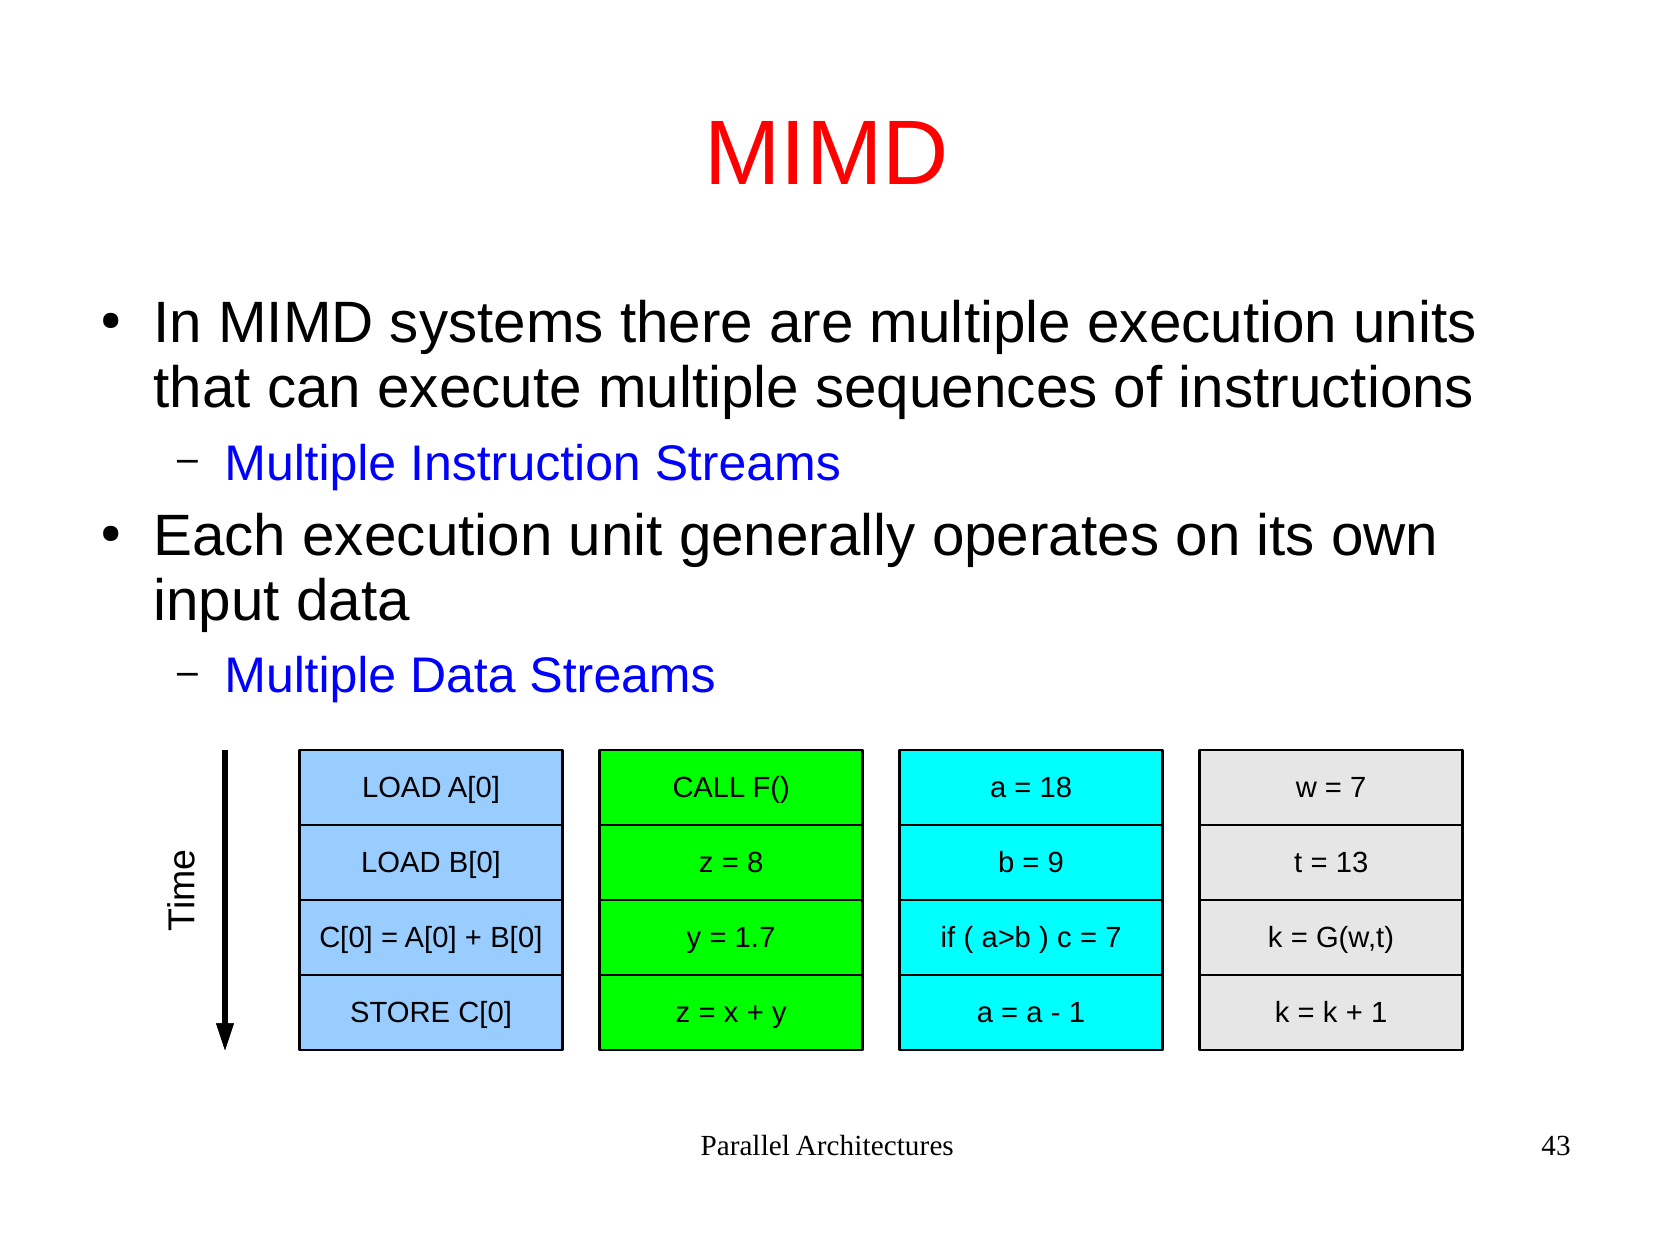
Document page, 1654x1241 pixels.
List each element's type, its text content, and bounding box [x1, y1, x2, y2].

text_box w = 7 [1199, 750, 1463, 825]
text_box STORE C[0] [299, 975, 563, 1051]
text_box Time [150, 831, 213, 950]
text_box z = 8 [599, 825, 863, 900]
title MIMD [82, 49, 1571, 257]
text_box CALL F() [599, 750, 863, 825]
text_box a = a - 1 [899, 975, 1163, 1051]
text_box k = G(w,t) [1199, 900, 1463, 975]
text_box k = k + 1 [1199, 975, 1463, 1051]
text_box a = 18 [899, 750, 1163, 825]
list In MIMD systems there are multiple execution units that can execute multiple sequences of instructions Multiple Instruction Streams Each execution unit generally operates on its own input data Multiple Data Streams [82, 290, 1571, 1109]
text_box if ( a>b ) c = 7 [899, 900, 1163, 975]
text_box LOAD A[0] [299, 750, 563, 825]
text_box LOAD B[0] [299, 825, 563, 900]
text_box t = 13 [1199, 825, 1463, 900]
text_box b = 9 [899, 825, 1163, 900]
text_box y = 1.7 [599, 900, 863, 975]
text_box C[0] = A[0] + B[0] [299, 900, 563, 975]
text_box z = x + y [599, 975, 863, 1051]
